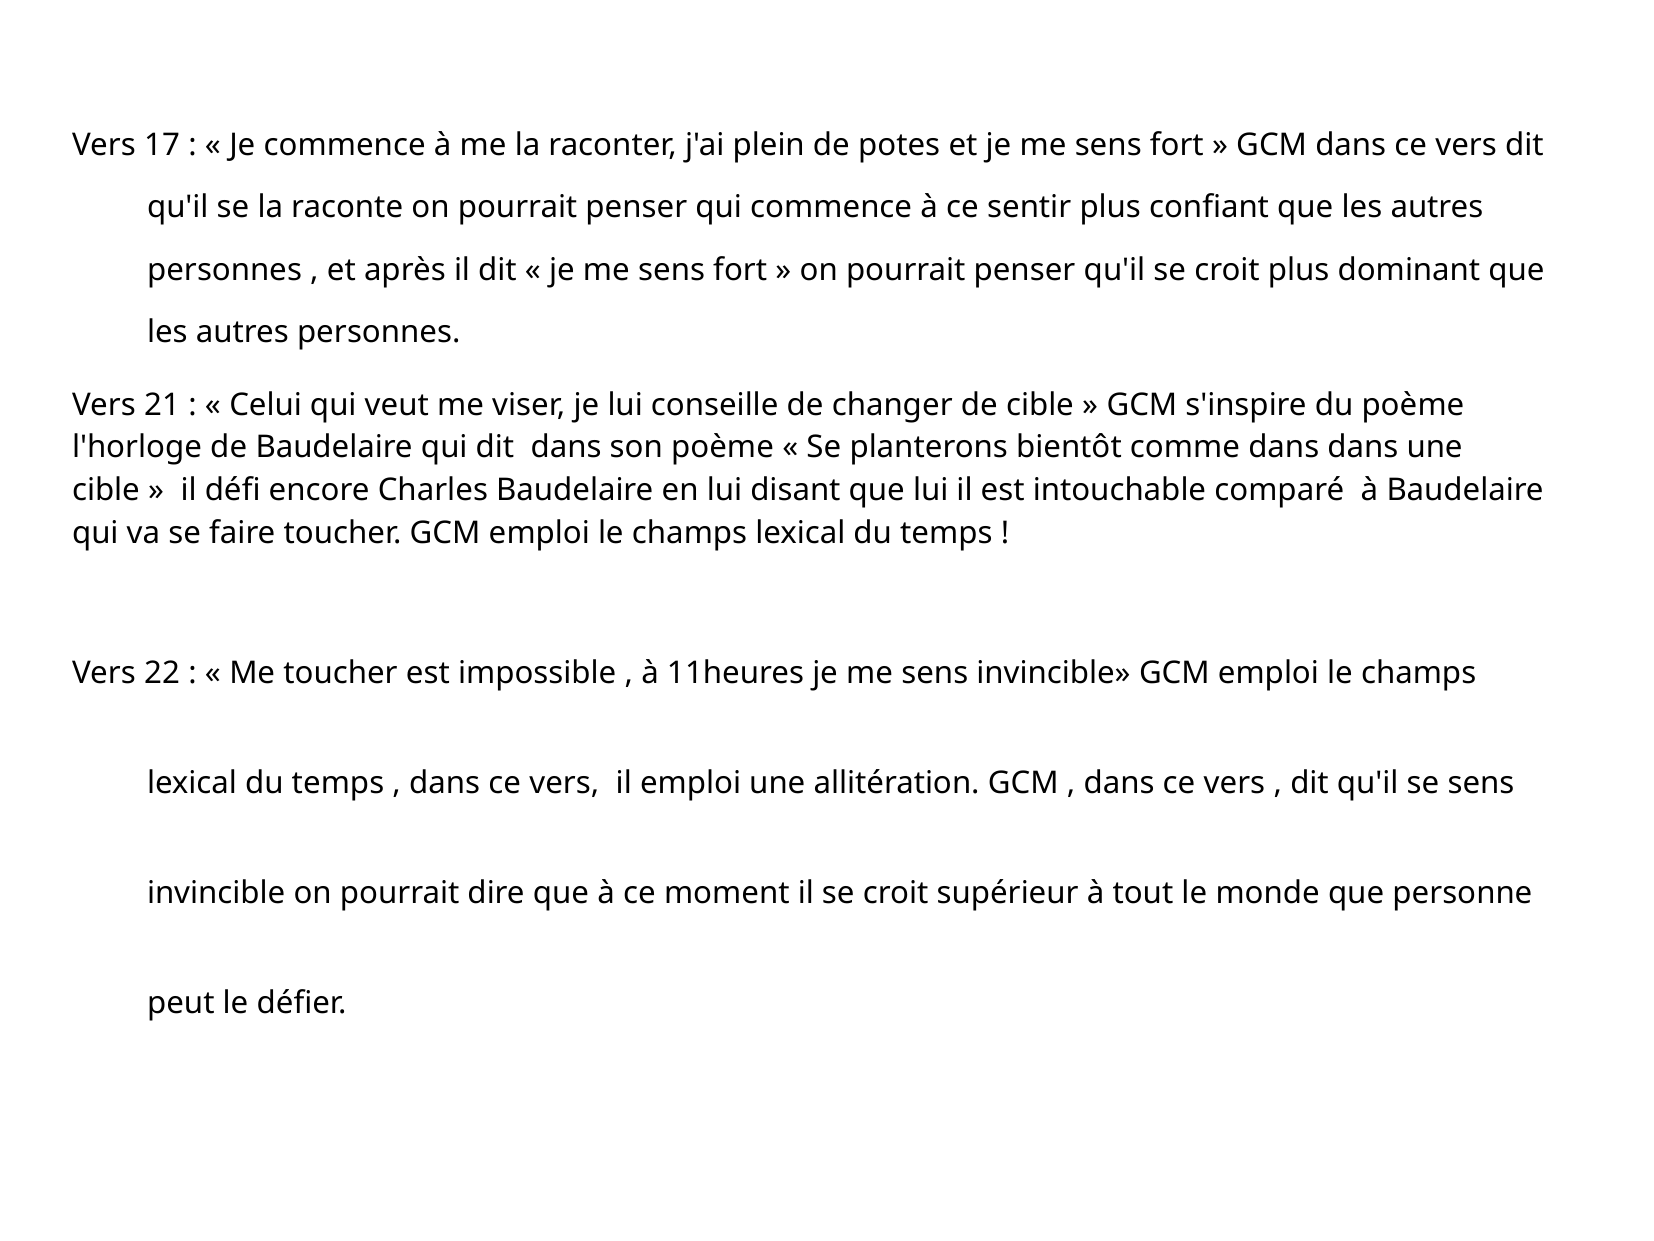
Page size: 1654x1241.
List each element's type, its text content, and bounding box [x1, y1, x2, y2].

title [82, 49, 1571, 257]
list Vers 17 : « Je commence à me la raconter, j'ai plein de potes et je me sens fort » GCM dans ce vers dit qu'il se la raconte on pourrait penser qui commence à ce sentir plus confiant que les autres personnes , et après il dit « je me sens fort » on pourrait penser qu'il se croit plus dominant que les autres personnes. Vers 21 : « Celui qui veut me viser, je lui conseille de changer de cible » GCM s'inspire du poème l'horloge de Baudelaire qui dit dans son poème « Se planterons bientôt comme dans dans une cible » il défi encore Charles Baudelaire en lui disant que lui il est intouchable comparé à Baudelaire qui va se faire toucher. GCM emploi le champs lexical du temps ! Vers 22 : « Me toucher est impossible , à 11heures je me sens invincible» GCM emploi le champs lexical du temps , dans ce vers, il emploi une allitération. GCM , dans ce vers , dit qu'il se sens invincible on pourrait dire que à ce moment il se croit supérieur à tout le monde que personne peut le défier. [72, 102, 1561, 1059]
